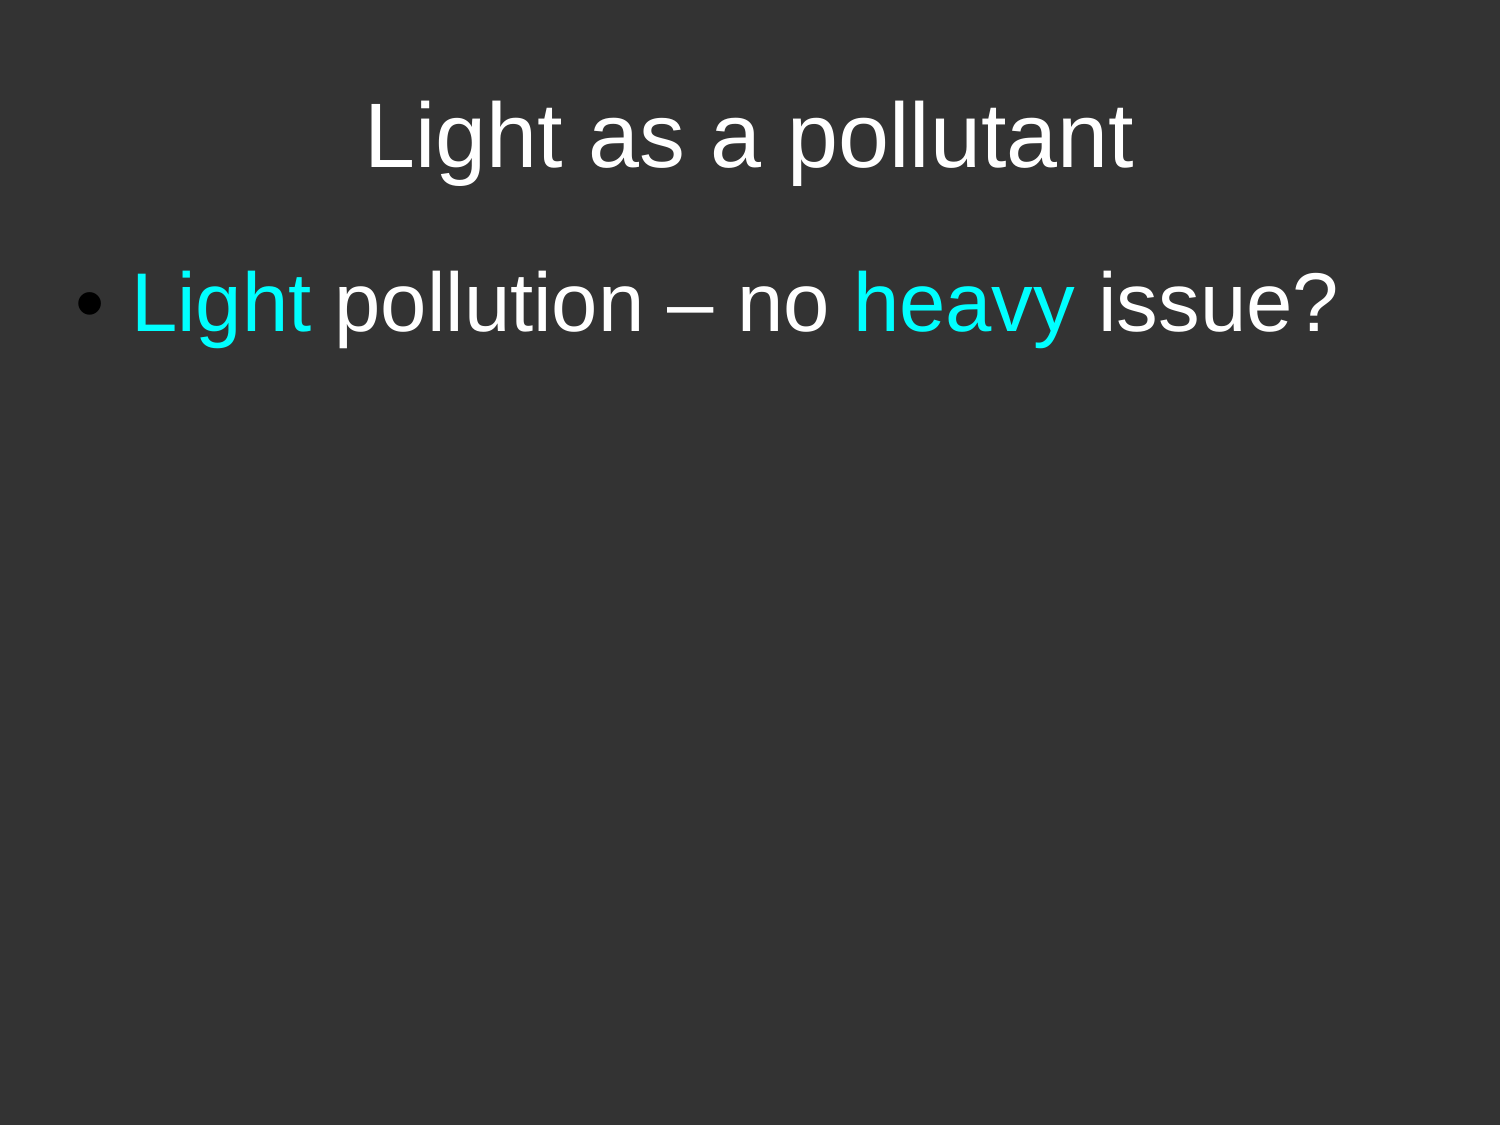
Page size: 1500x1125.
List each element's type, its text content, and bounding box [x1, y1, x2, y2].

title Light as a pollutant [75, 21, 1425, 257]
list Light pollution – no heavy issue? [75, 262, 1425, 1005]
